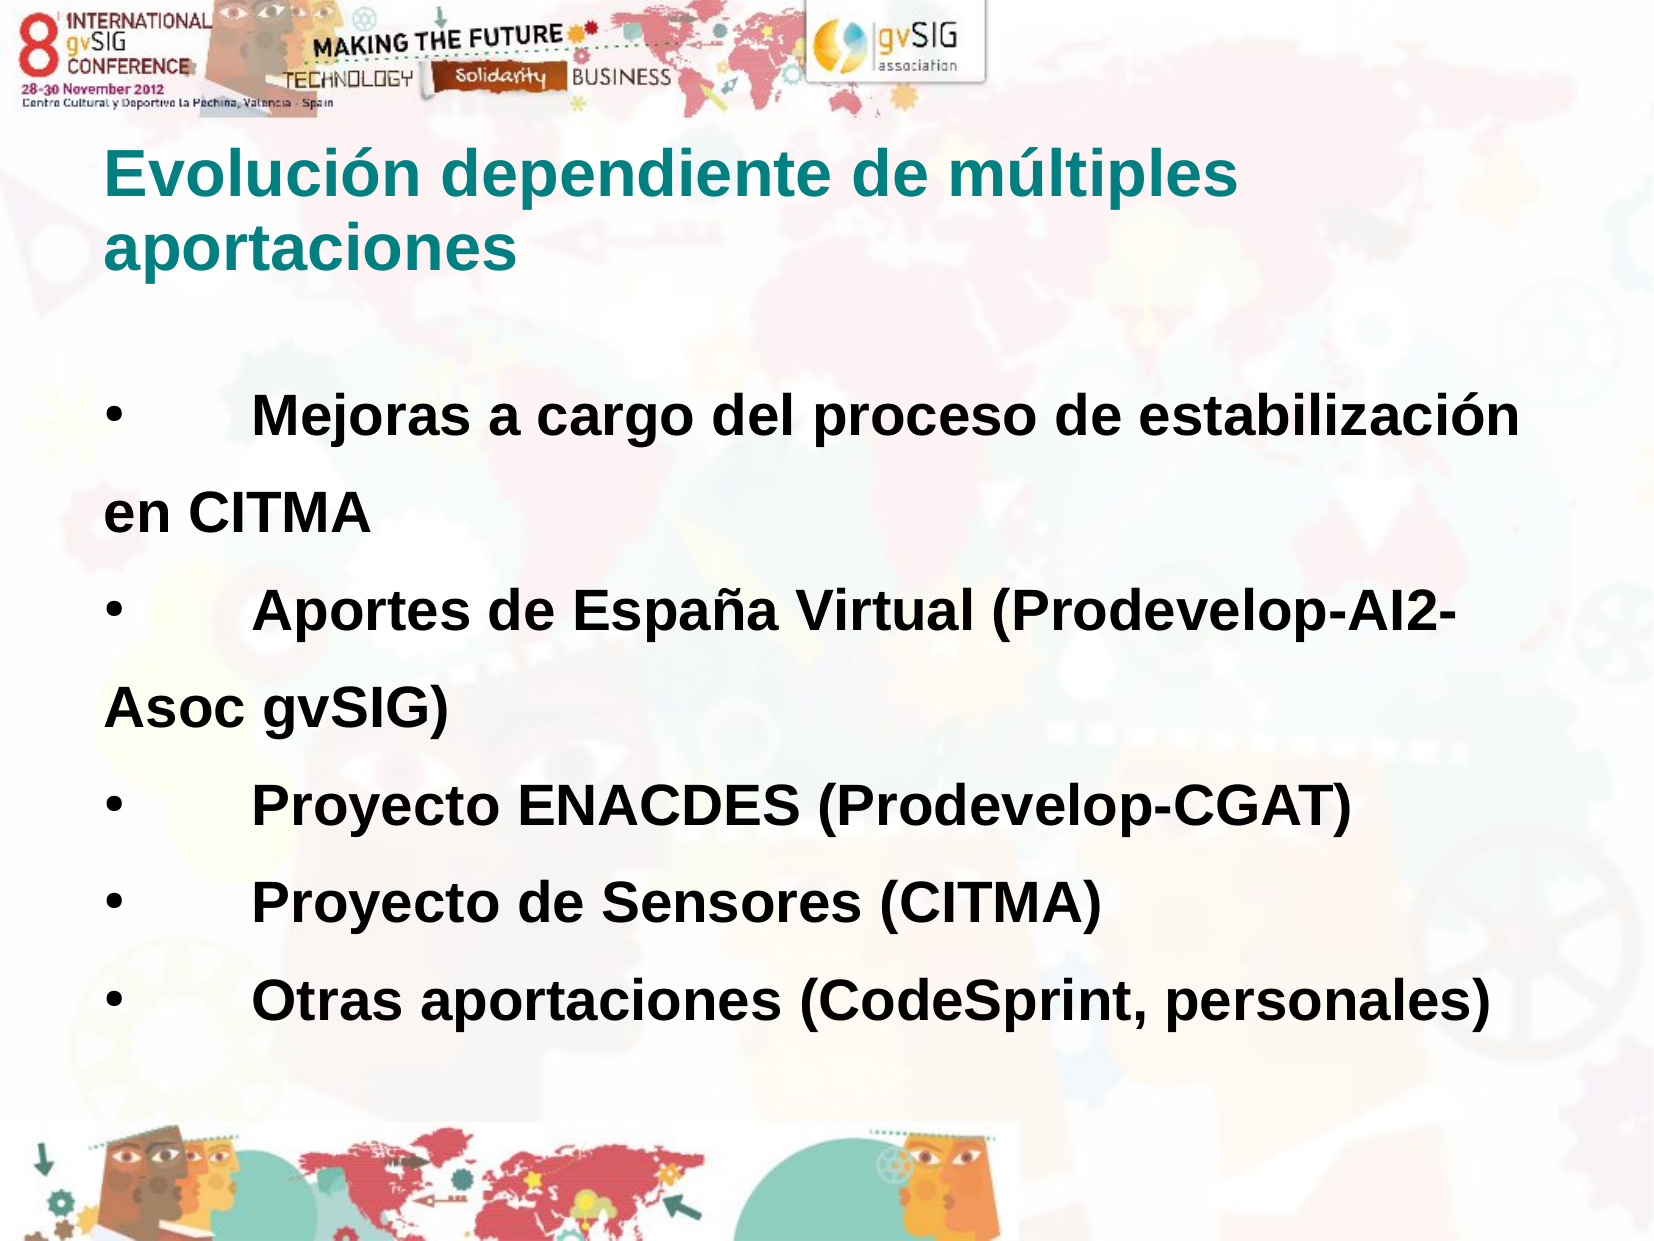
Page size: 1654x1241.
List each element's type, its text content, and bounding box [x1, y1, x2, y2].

picture [0, 0, 1654, 1241]
subtitle Evolución dependiente de múltiples aportaciones Mejoras a cargo del proceso de estabilización en CITMA Aportes de España Virtual (Prodevelop-AI2- Asoc gvSIG) Proyecto ENACDES (Prodevelop-CGAT) Proyecto de Sensores (CITMA) Otras aportaciones (CodeSprint, personales) [103, 222, 1560, 946]
